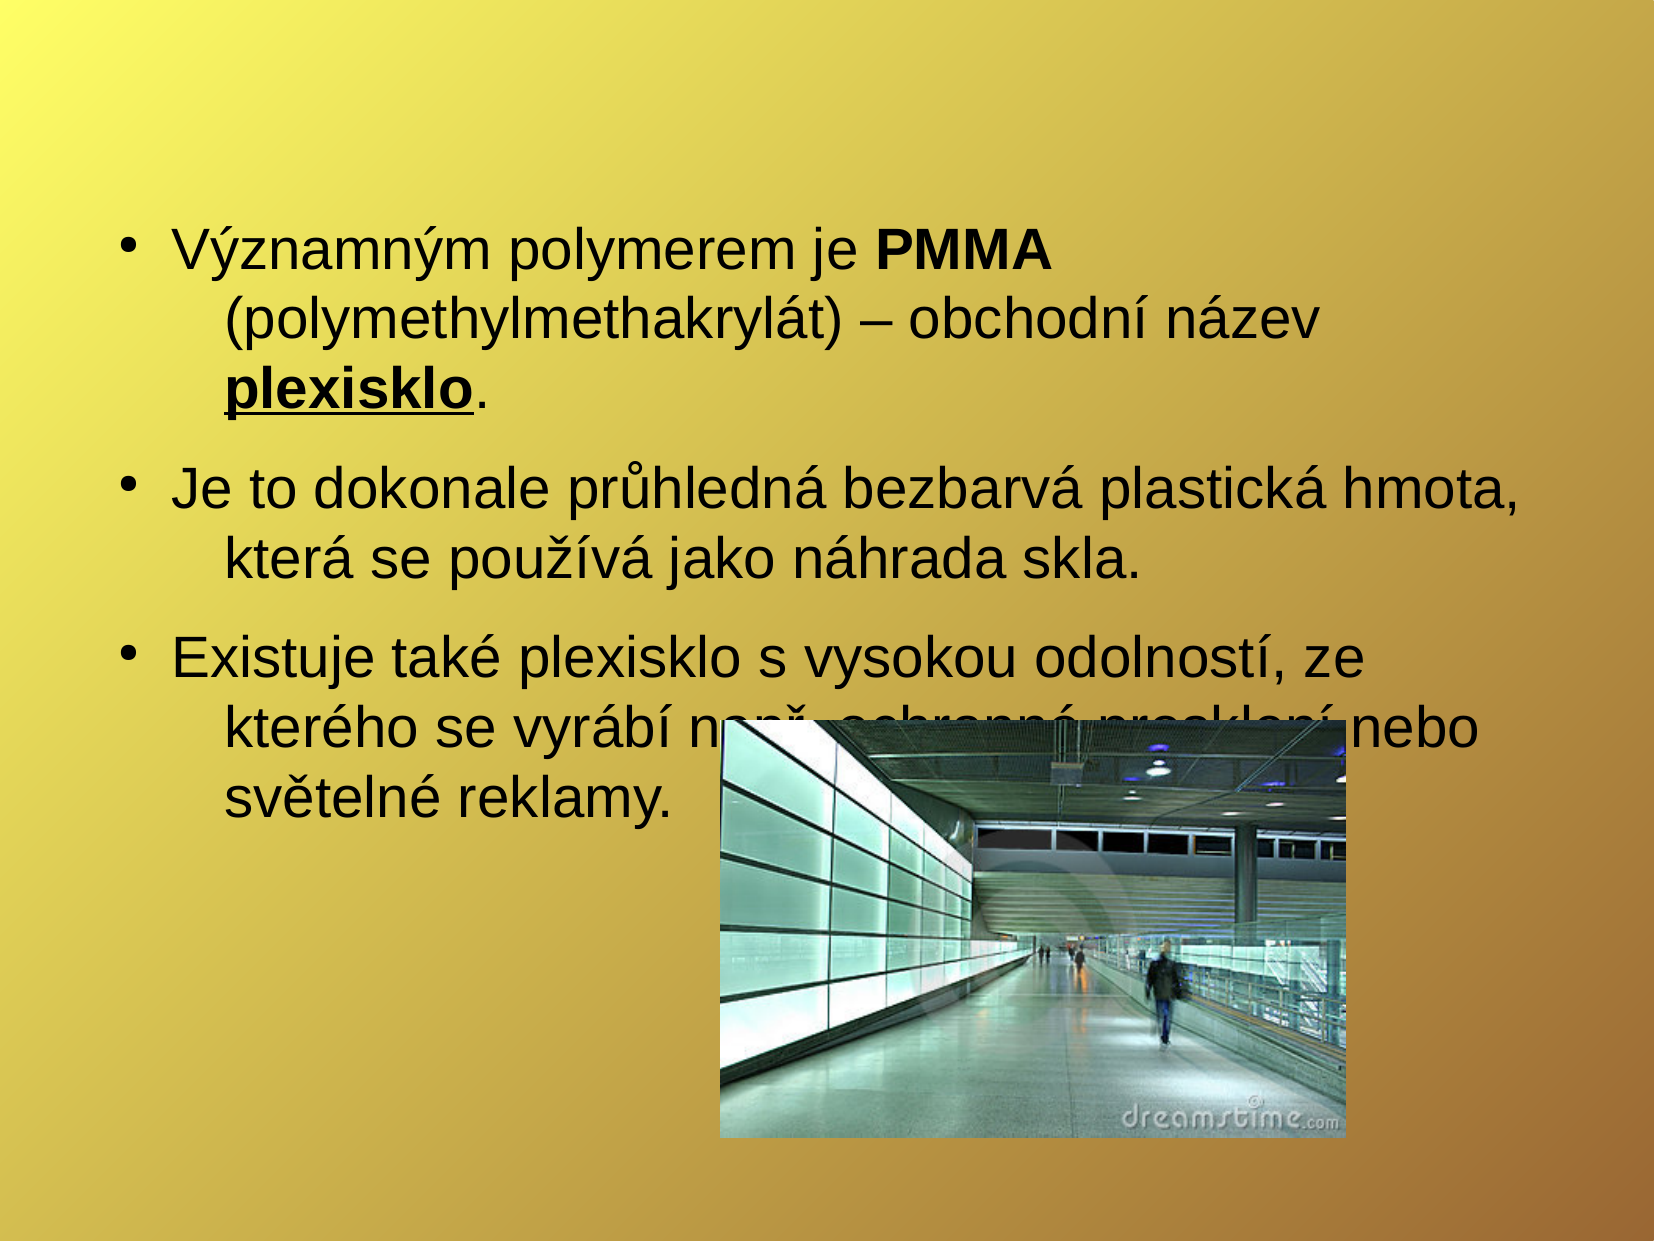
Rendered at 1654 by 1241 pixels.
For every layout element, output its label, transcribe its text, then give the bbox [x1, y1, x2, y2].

picture [720, 720, 1346, 1138]
list Významným polymerem je PMMA (polymethylmethakrylát) – obchodní název plexisklo. Je to dokonale průhledná bezbarvá plastická hmota, která se používá jako náhrada skla. Existuje také plexisklo s vysokou odolností, ze kterého se vyrábí např. ochranné prosklení nebo světelné reklamy. [82, 210, 1571, 1030]
